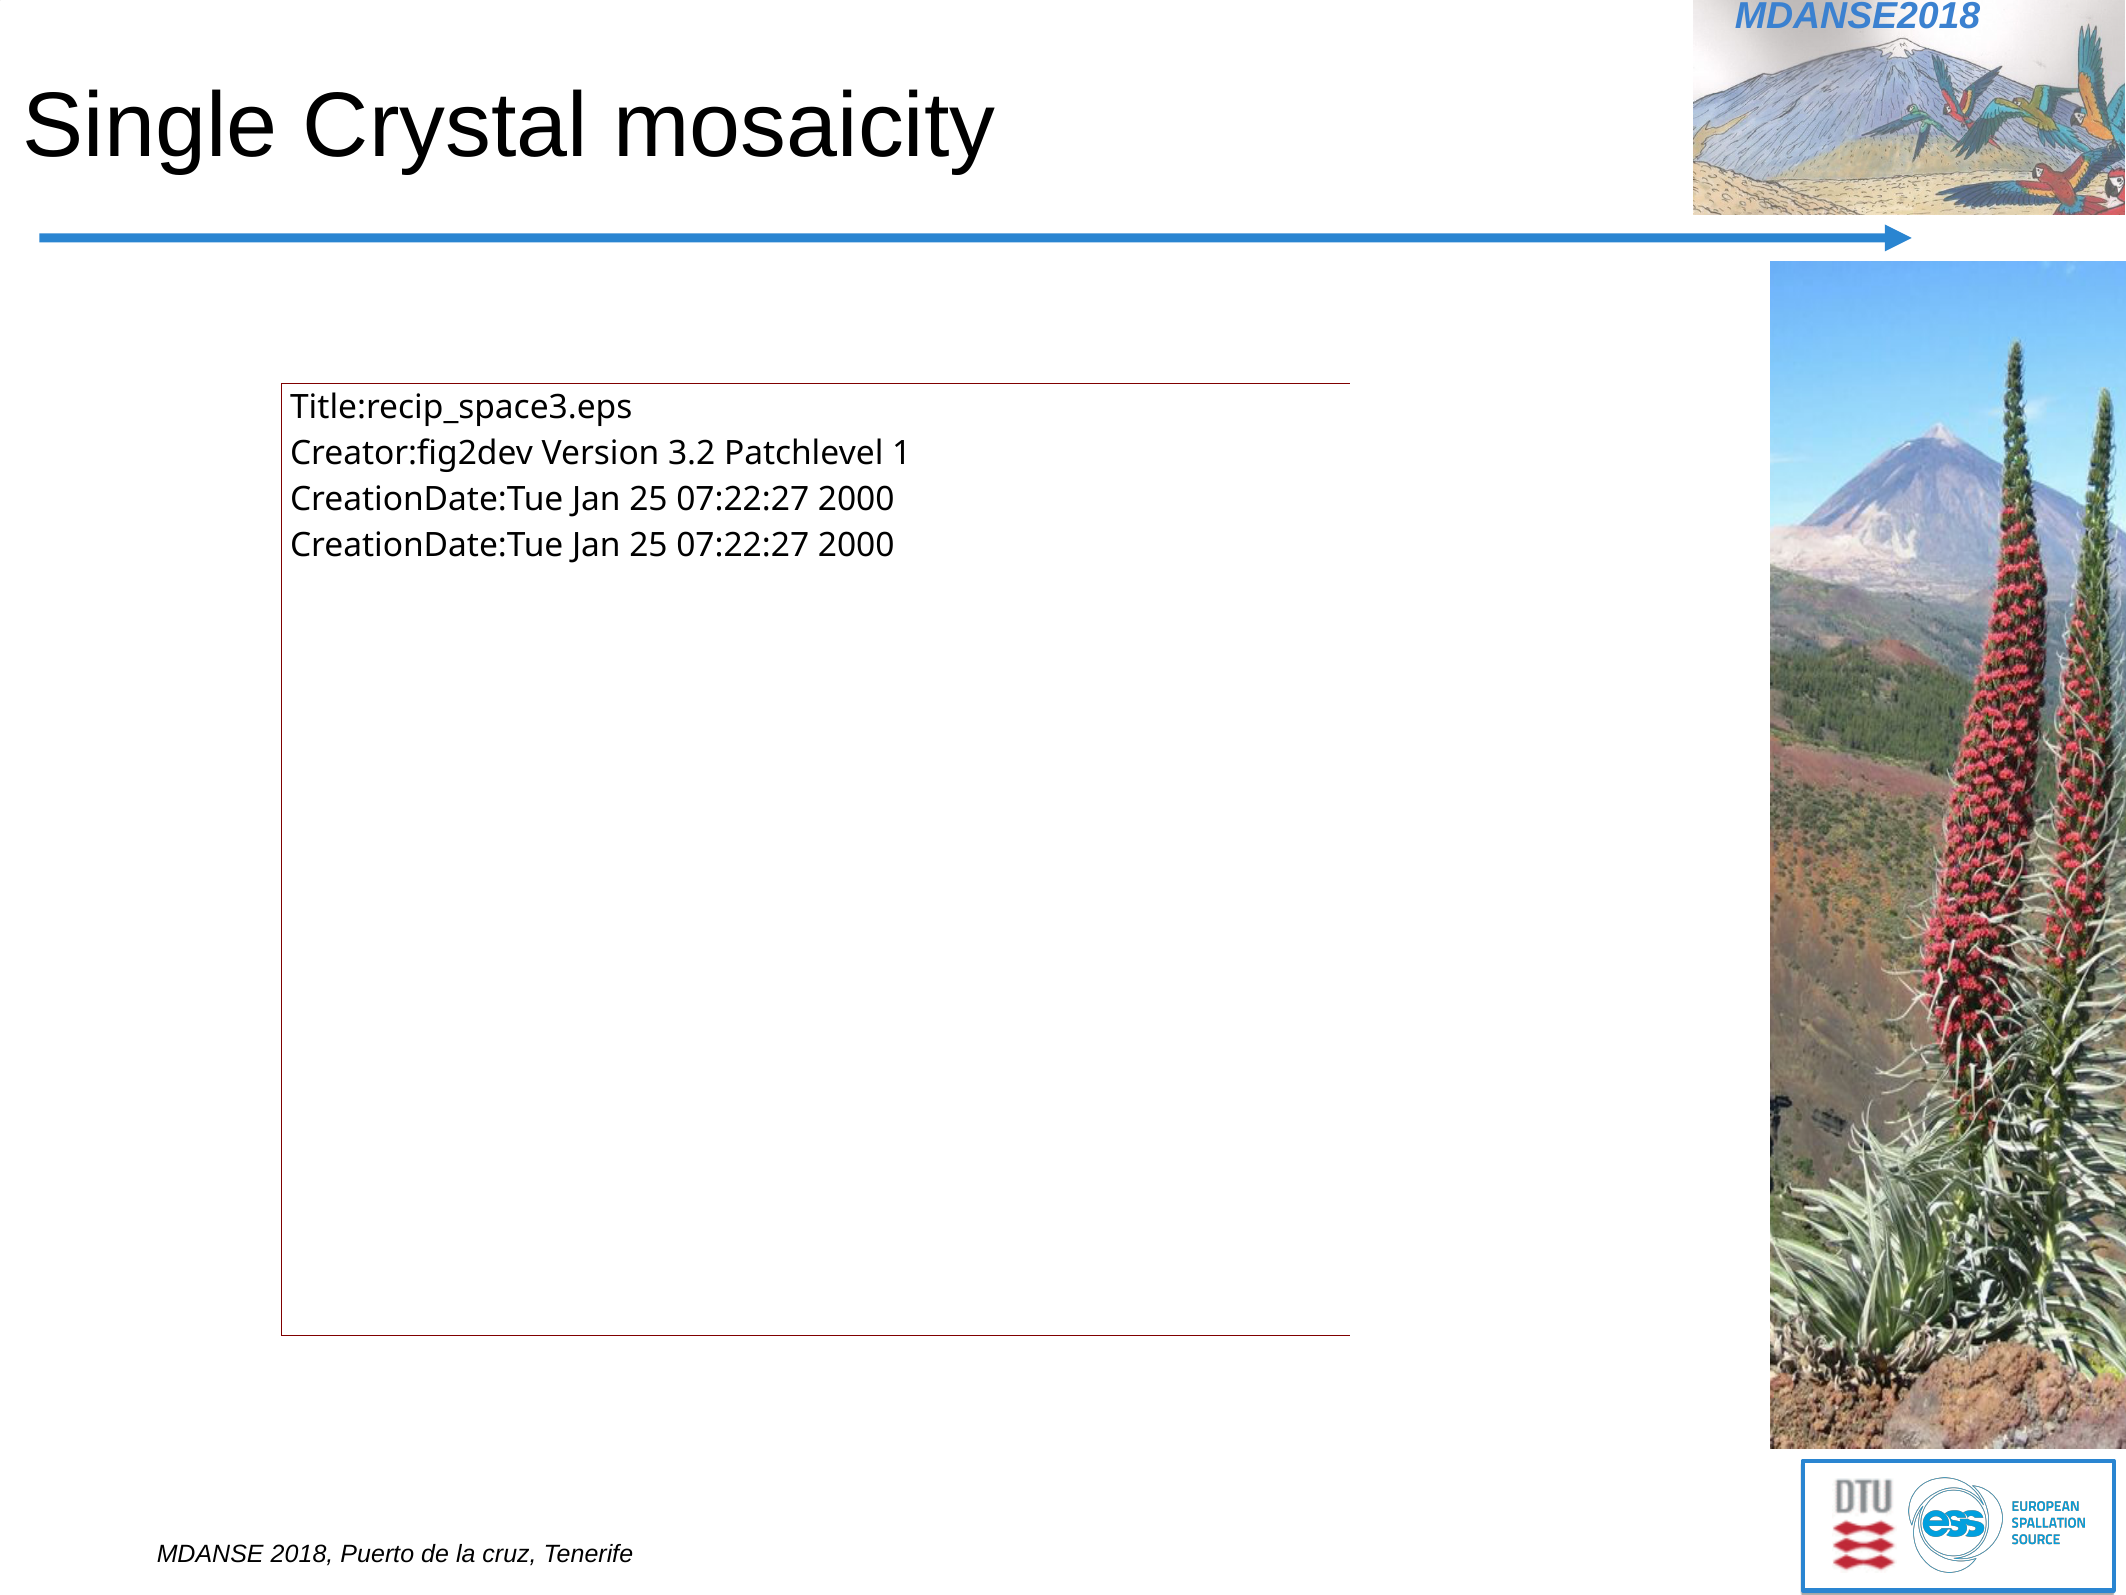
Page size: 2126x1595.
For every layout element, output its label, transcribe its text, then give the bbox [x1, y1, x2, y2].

picture [1770, 261, 2126, 1449]
picture [1908, 1477, 2085, 1573]
title Single Crystal mosaicity [22, 40, 1938, 209]
picture [279, 380, 1351, 1336]
picture [1832, 1477, 1897, 1573]
picture [1693, 0, 2125, 215]
